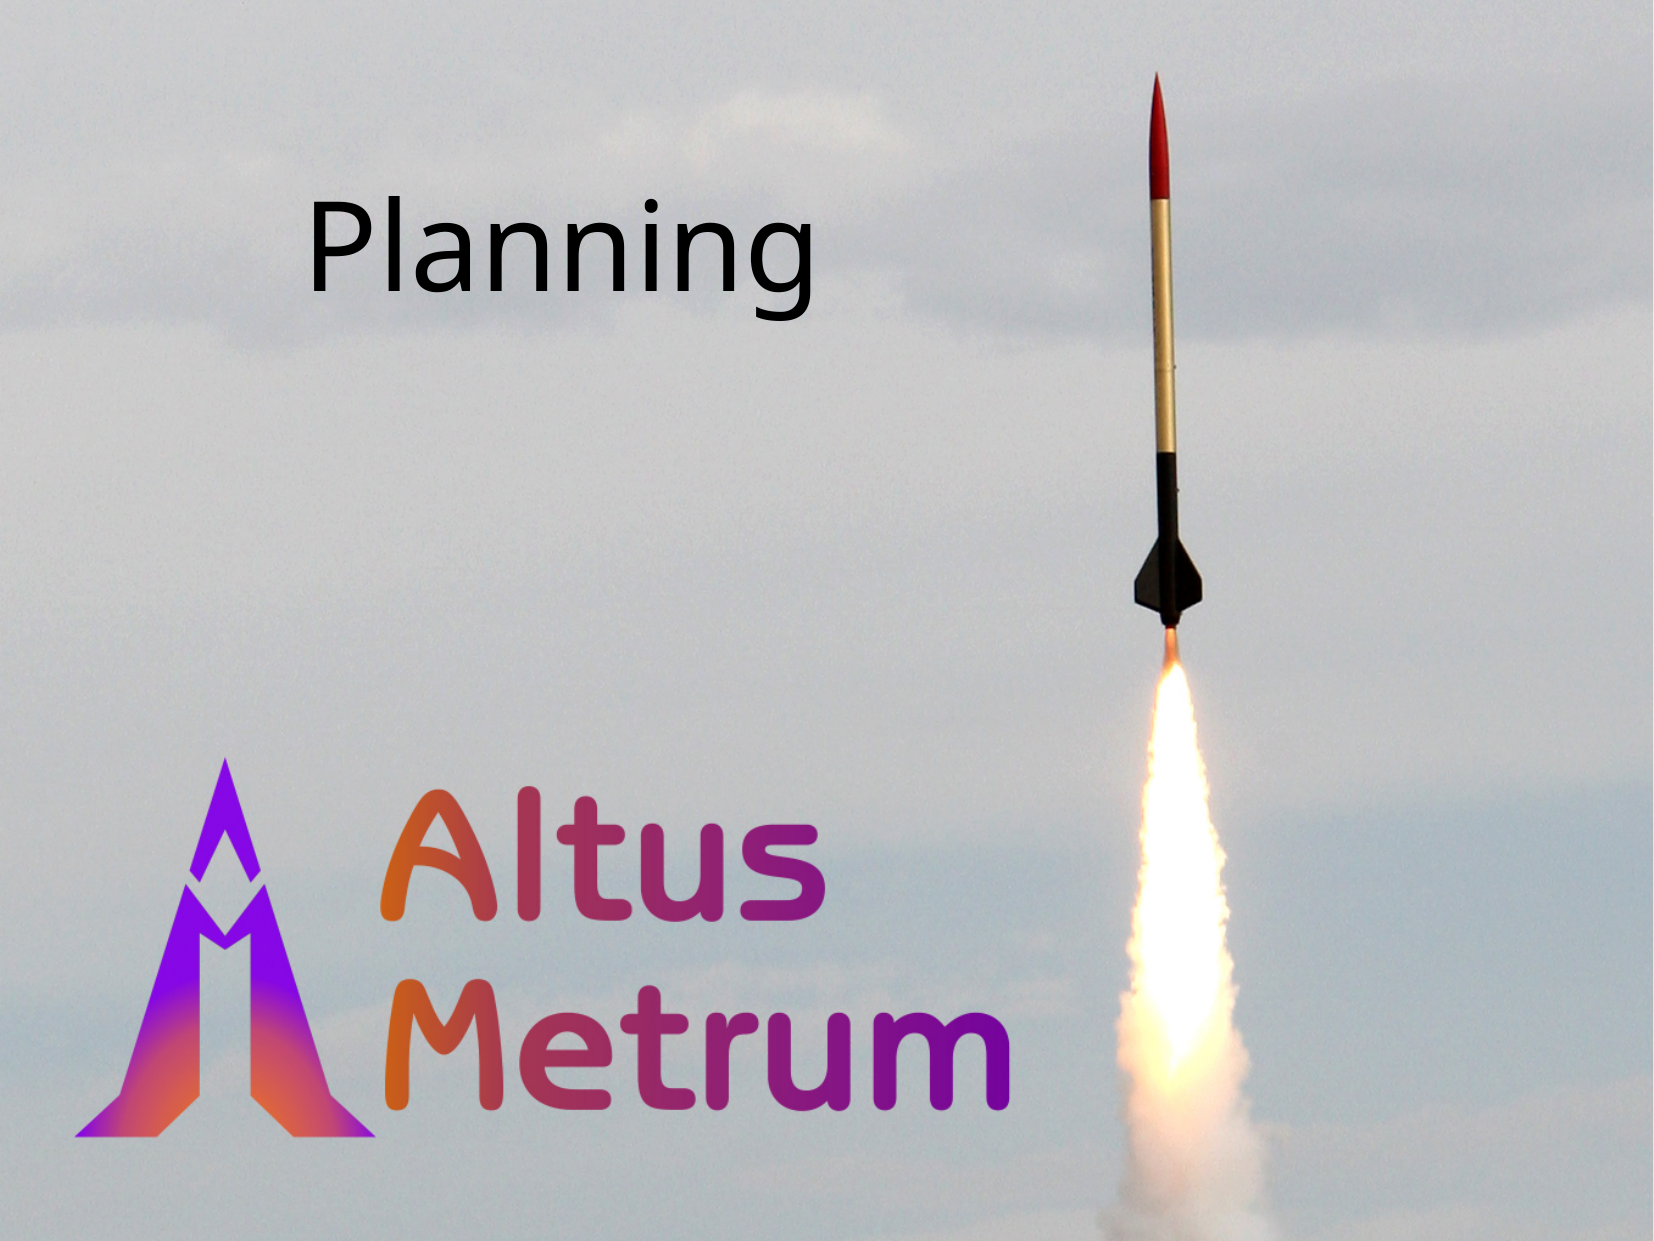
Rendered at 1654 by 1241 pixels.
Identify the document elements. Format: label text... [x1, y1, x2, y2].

picture [0, 0, 1654, 1241]
text_box Planning [74, 150, 1051, 311]
